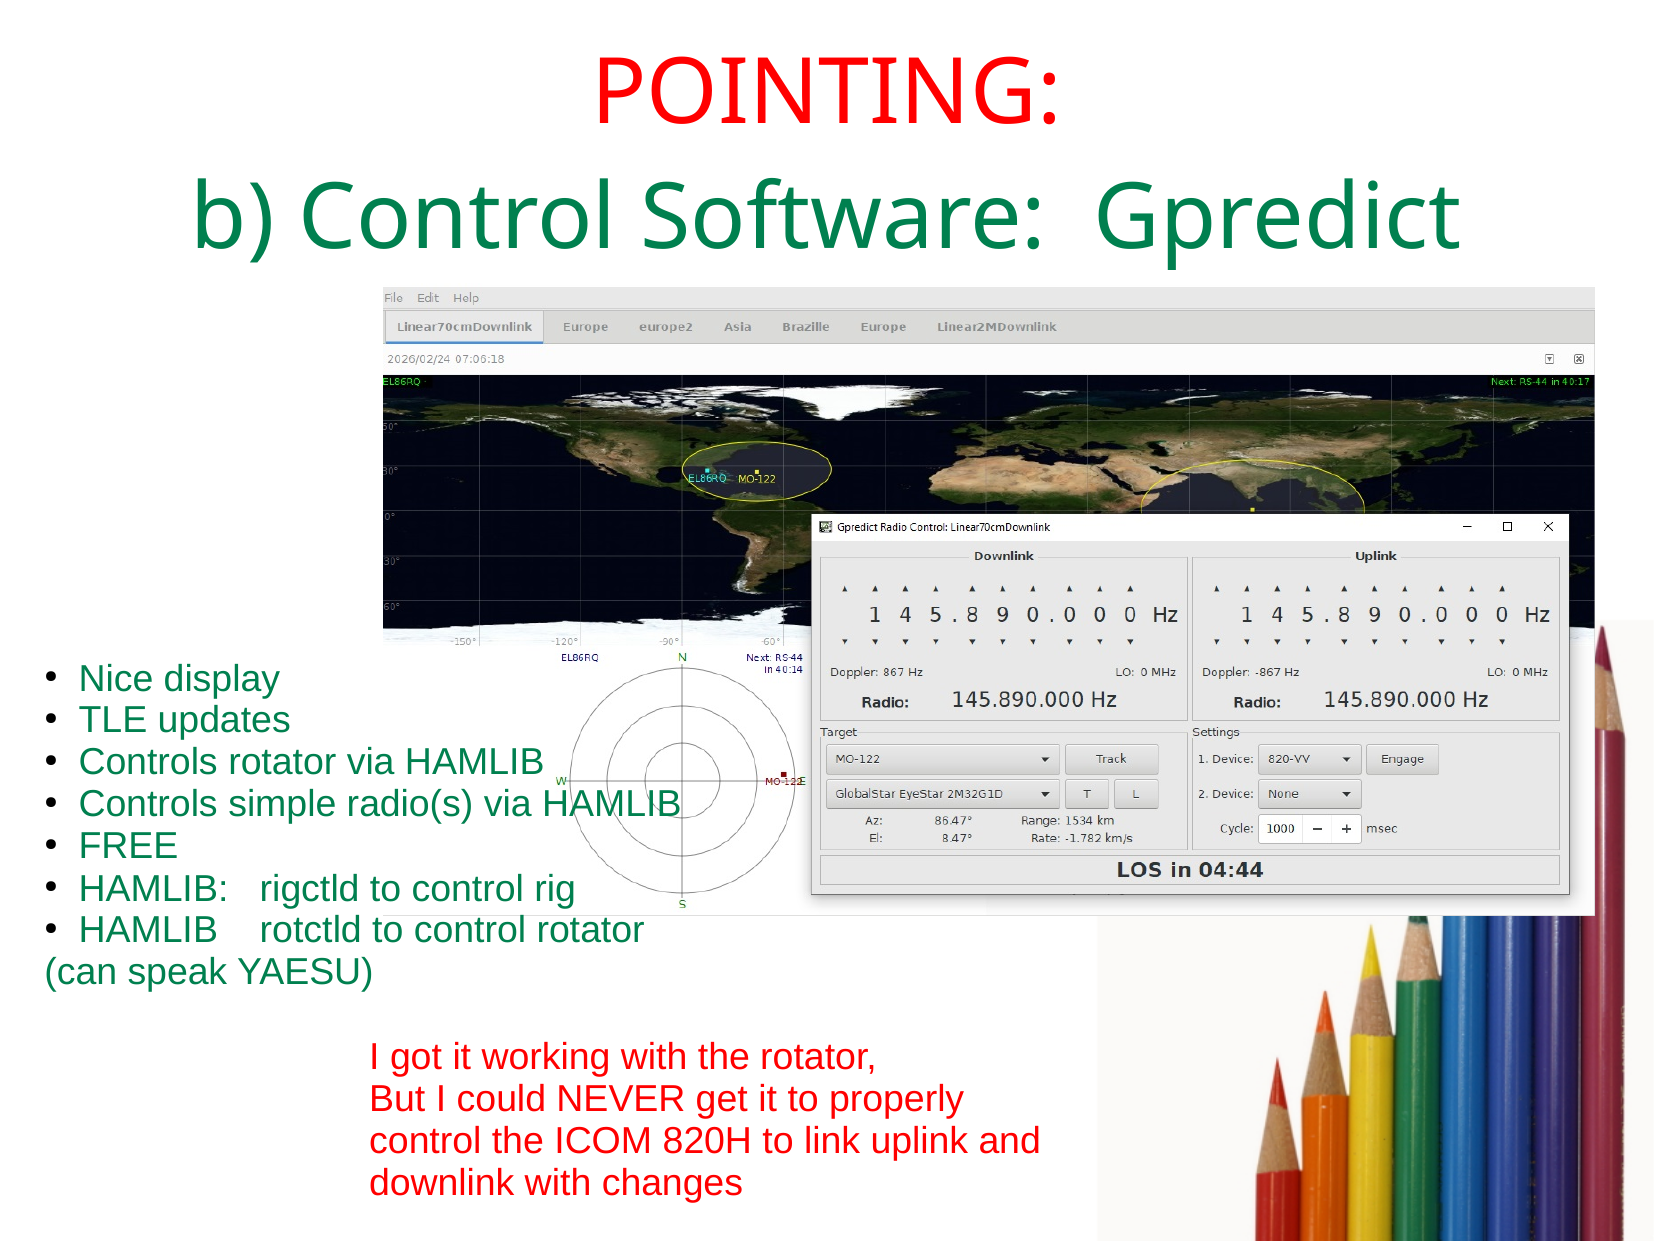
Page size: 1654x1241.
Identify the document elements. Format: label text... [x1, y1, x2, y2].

text_box I got it working with the rotator, But I could NEVER get it to properly control the ICOM 820H to link uplink and downlink with changes [354, 1027, 1063, 1211]
text_box Nice display TLE updates Controls rotator via HAMLIB Controls simple radio(s) via HAMLIB FREE HAMLIB: rigctld to control rig HAMLIB rotctld to control rotator (can speak YAESU) [29, 649, 739, 1001]
picture [0, 0, 1654, 1241]
title POINTING: b) Control Software: Gpredict [147, 35, 1506, 266]
